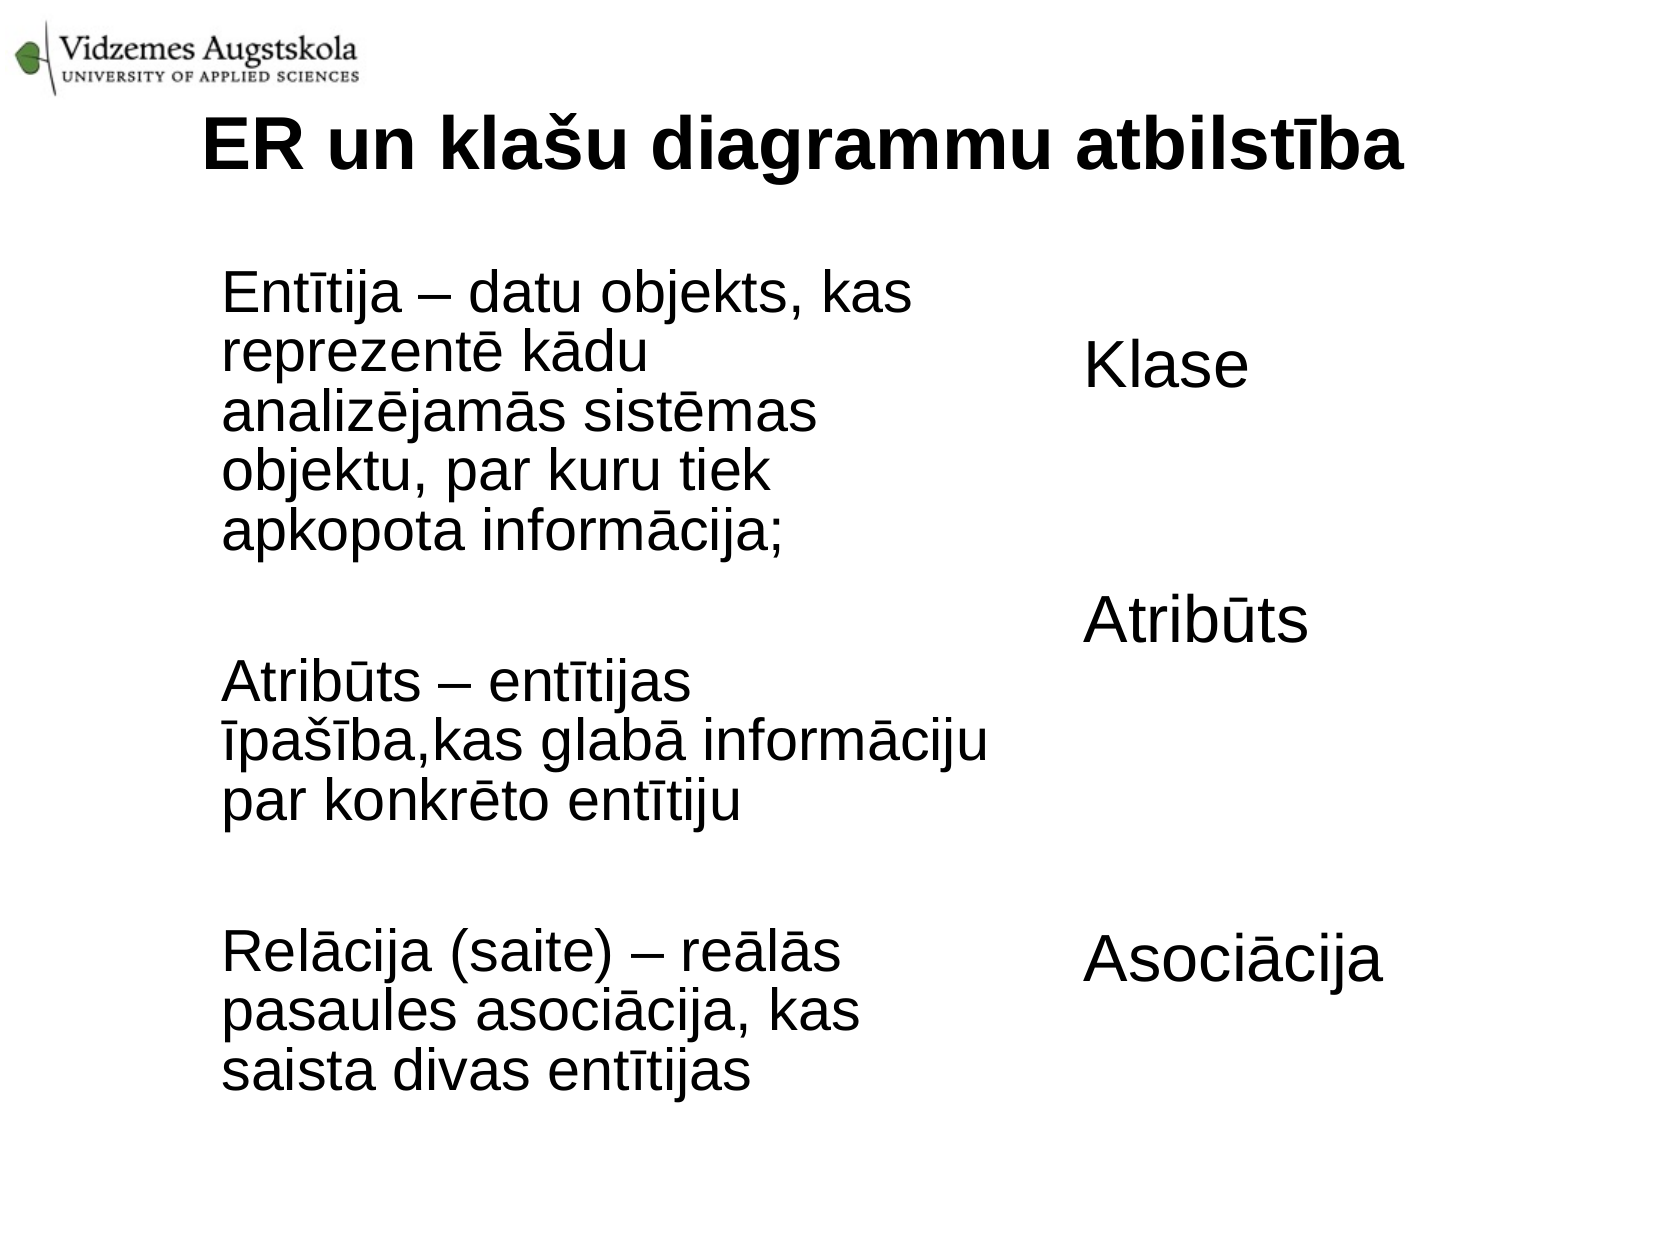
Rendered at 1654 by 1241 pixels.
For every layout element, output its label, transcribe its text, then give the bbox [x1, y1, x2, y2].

list Klase Atribūts Asociācija [1027, 236, 1570, 1107]
title ER un klašu diagrammu atbilstība [94, 96, 1512, 195]
picture [5, 2, 368, 113]
list Entītija – datu objekts, kas reprezentē kādu analizējamās sistēmas objektu, par kuru tiek apkopota informācija; Atribūts – entītijas īpašība,kas glabā informāciju par konkrēto entītiju Relācija (saite) – reālās pasaules asociācija, kas saista divas entītijas [171, 259, 991, 1131]
